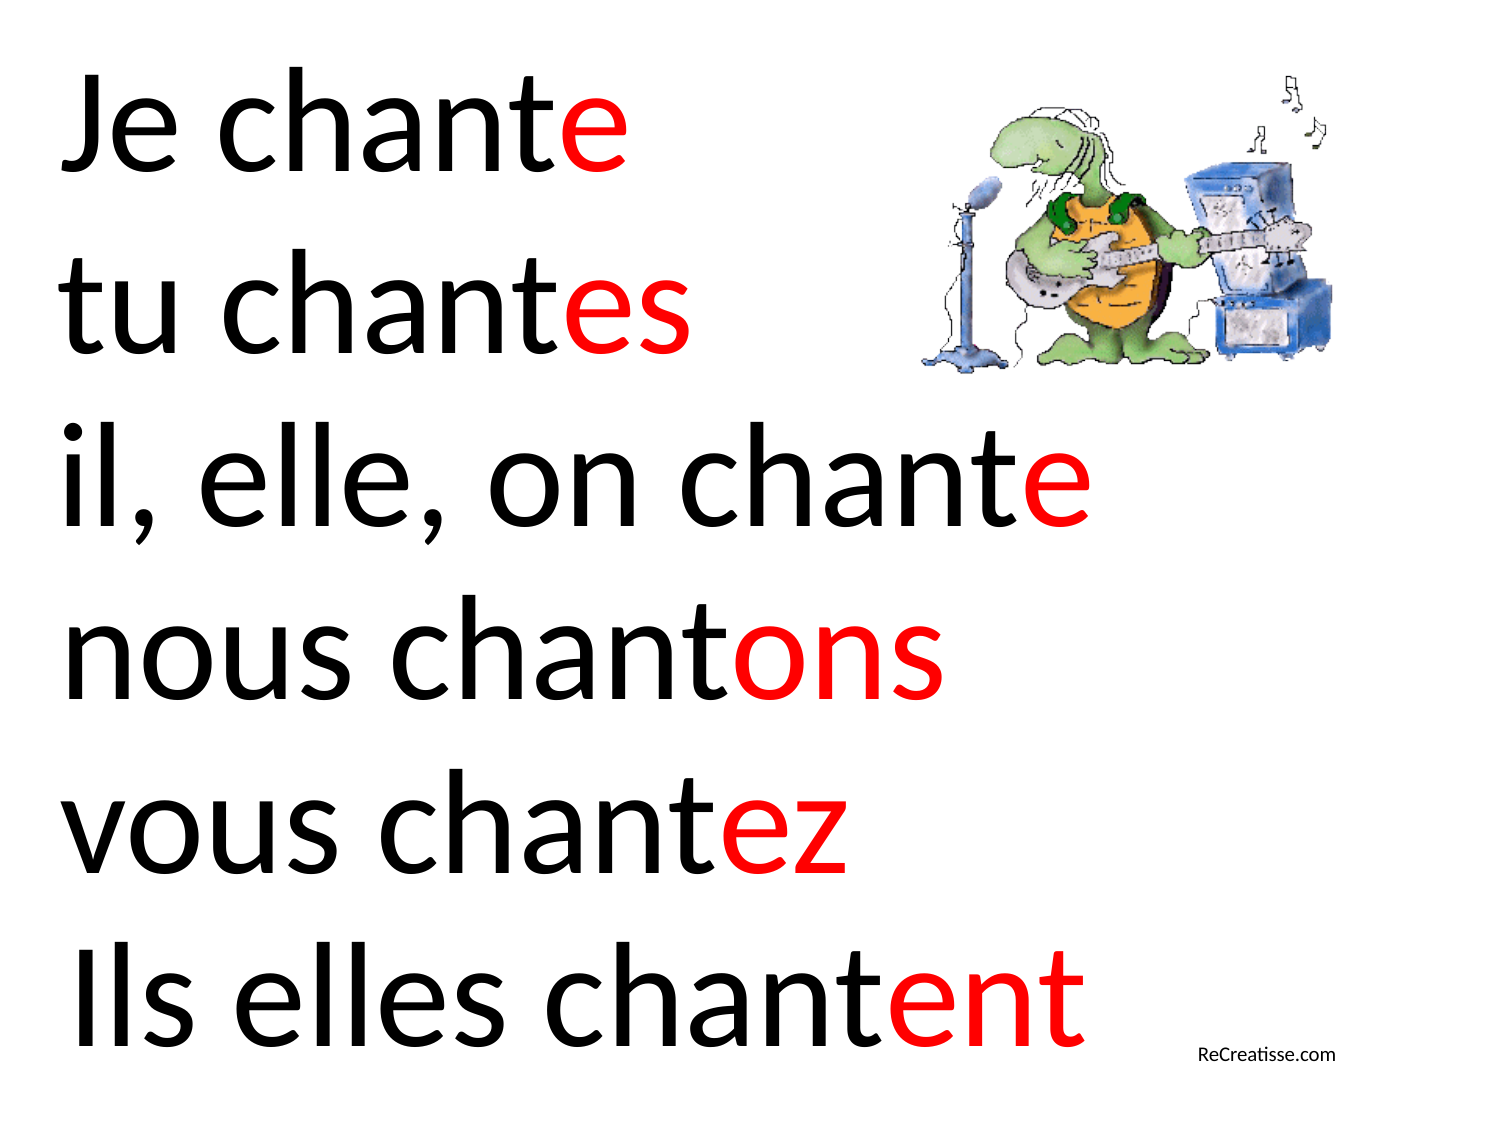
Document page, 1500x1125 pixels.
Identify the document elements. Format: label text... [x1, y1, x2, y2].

picture [912, 65, 1339, 382]
text_box vous chantez [45, 716, 866, 911]
text_box tu chantes [41, 196, 710, 391]
text_box ReCreatisse.com [1183, 1033, 1351, 1073]
text_box il, elle, on chante [41, 369, 1110, 564]
text_box Je chante [45, 14, 648, 209]
text_box nous chantons [45, 542, 962, 738]
text_box Ils elles chantent [52, 889, 1103, 1084]
